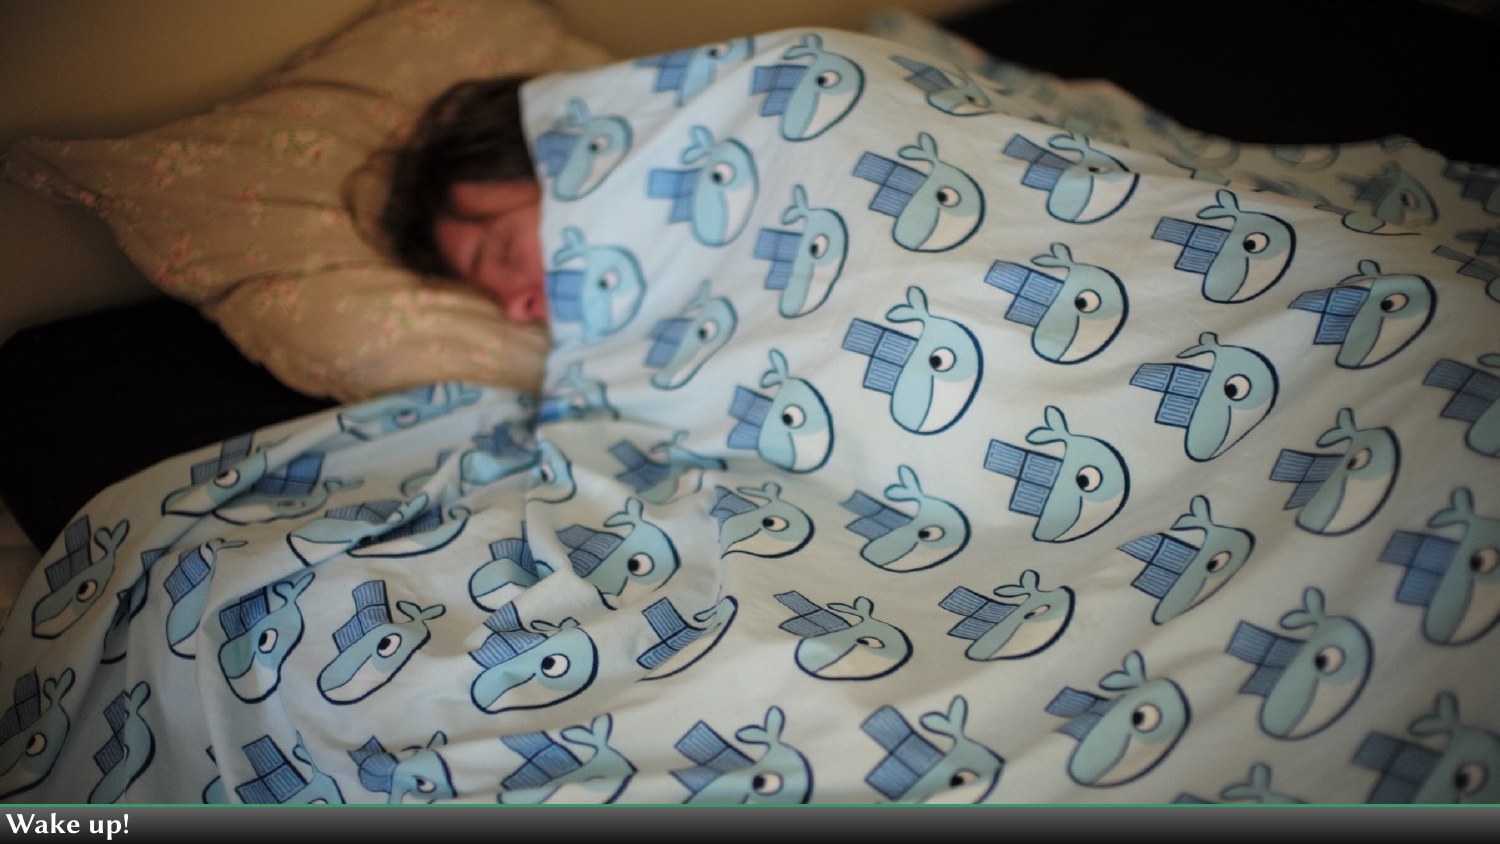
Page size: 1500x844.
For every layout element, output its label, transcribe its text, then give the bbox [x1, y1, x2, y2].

title Wake up! [5, 801, 1075, 844]
picture [0, 0, 1500, 804]
